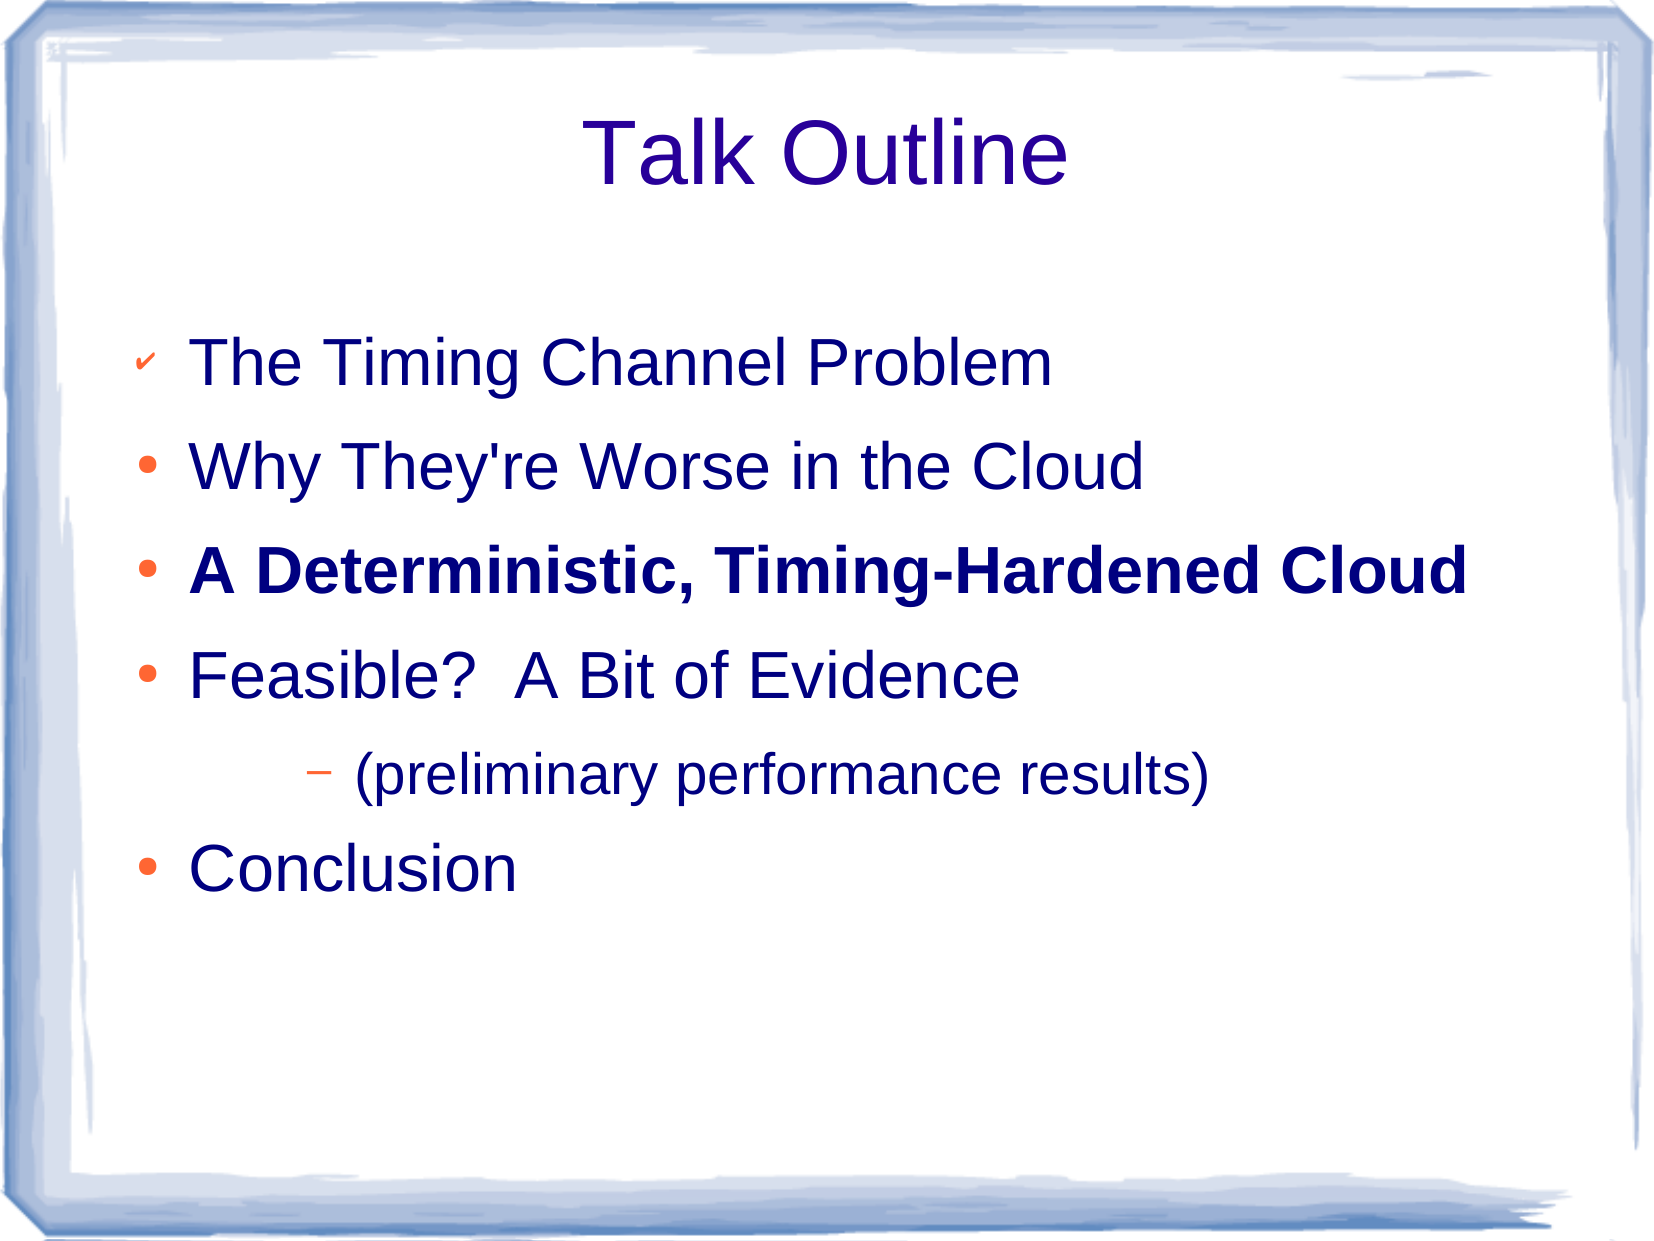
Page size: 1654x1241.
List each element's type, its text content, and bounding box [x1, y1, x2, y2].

picture [0, 0, 1654, 1241]
list The Timing Channel Problem Why They're Worse in the Cloud A Deterministic, Timing-Hardened Cloud Feasible? A Bit of Evidence (preliminary performance results) Conclusion [118, 324, 1571, 990]
title Talk Outline [82, 56, 1571, 250]
